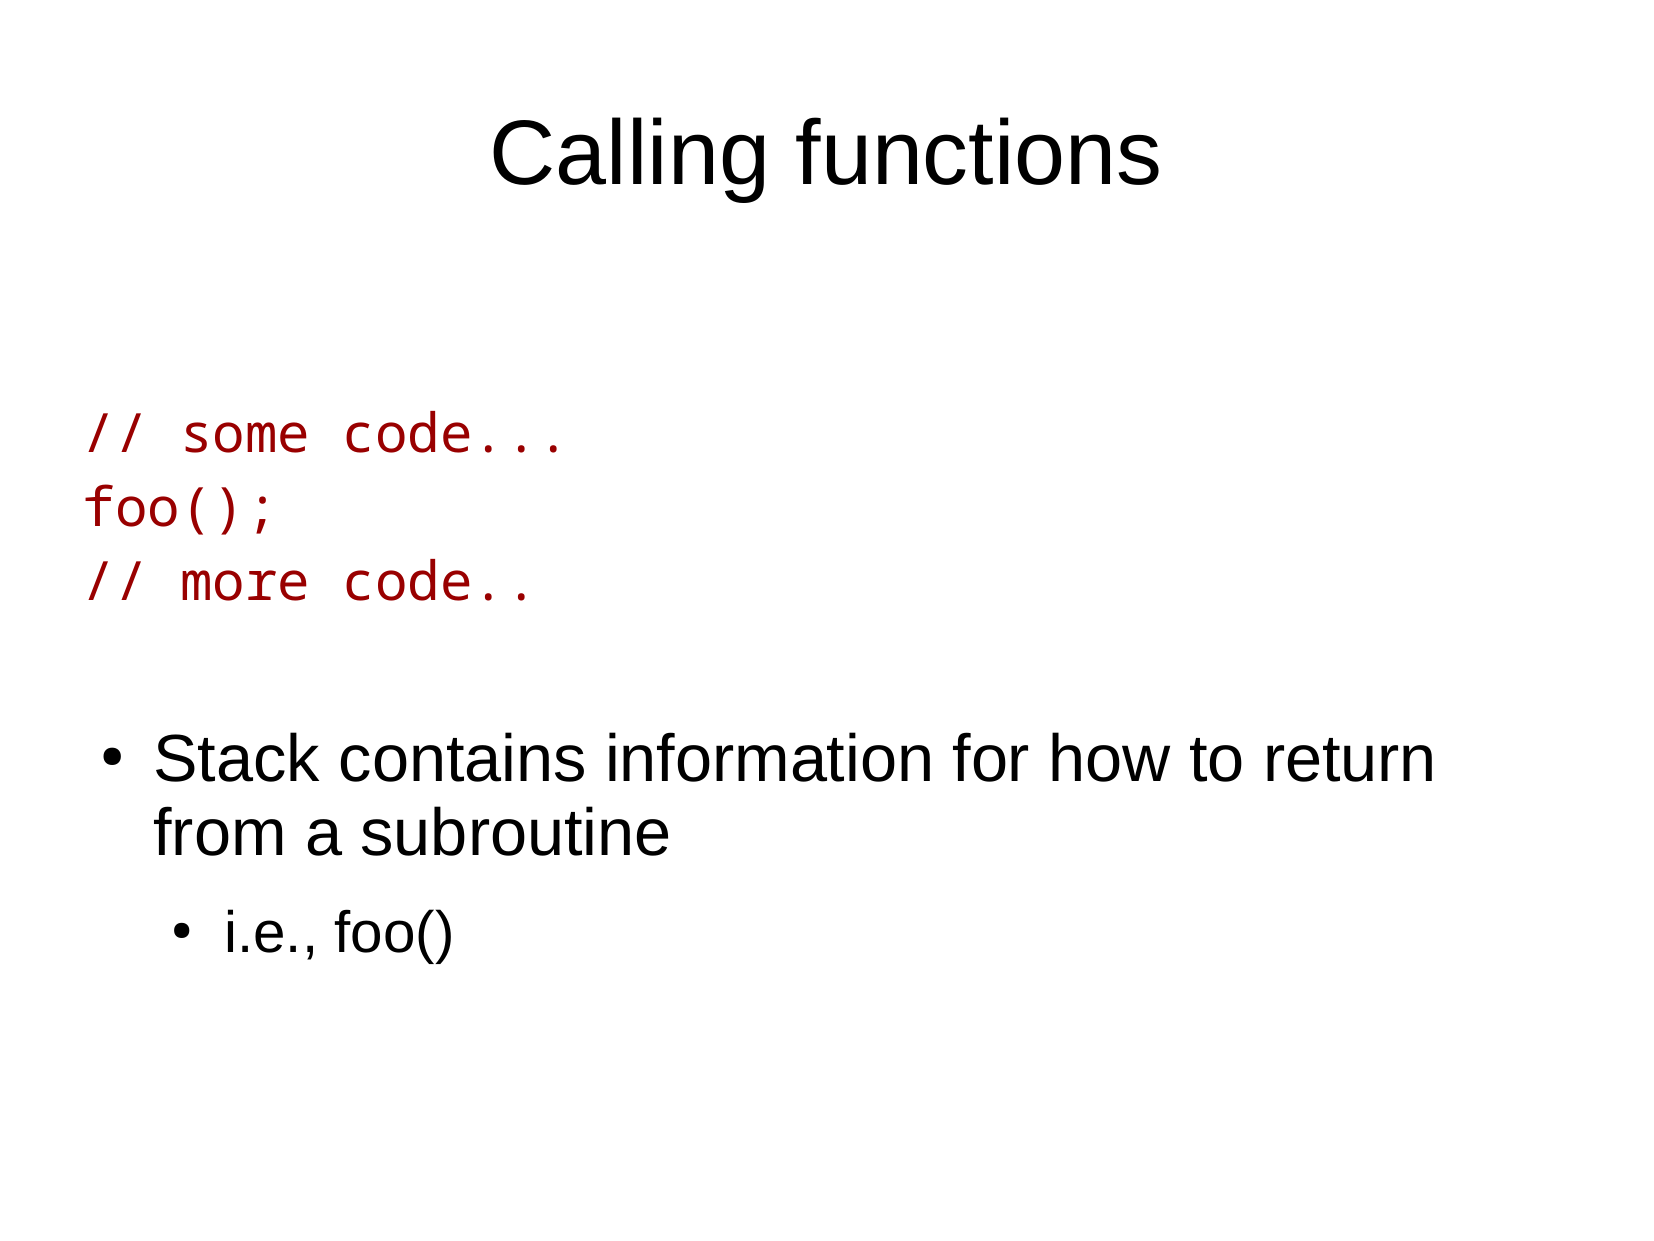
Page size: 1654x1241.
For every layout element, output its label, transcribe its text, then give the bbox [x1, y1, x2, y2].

title Calling functions [82, 49, 1571, 257]
list // some code... foo(); // more code.. Stack contains information for how to return from a subroutine i.e., foo() [82, 290, 1571, 1010]
